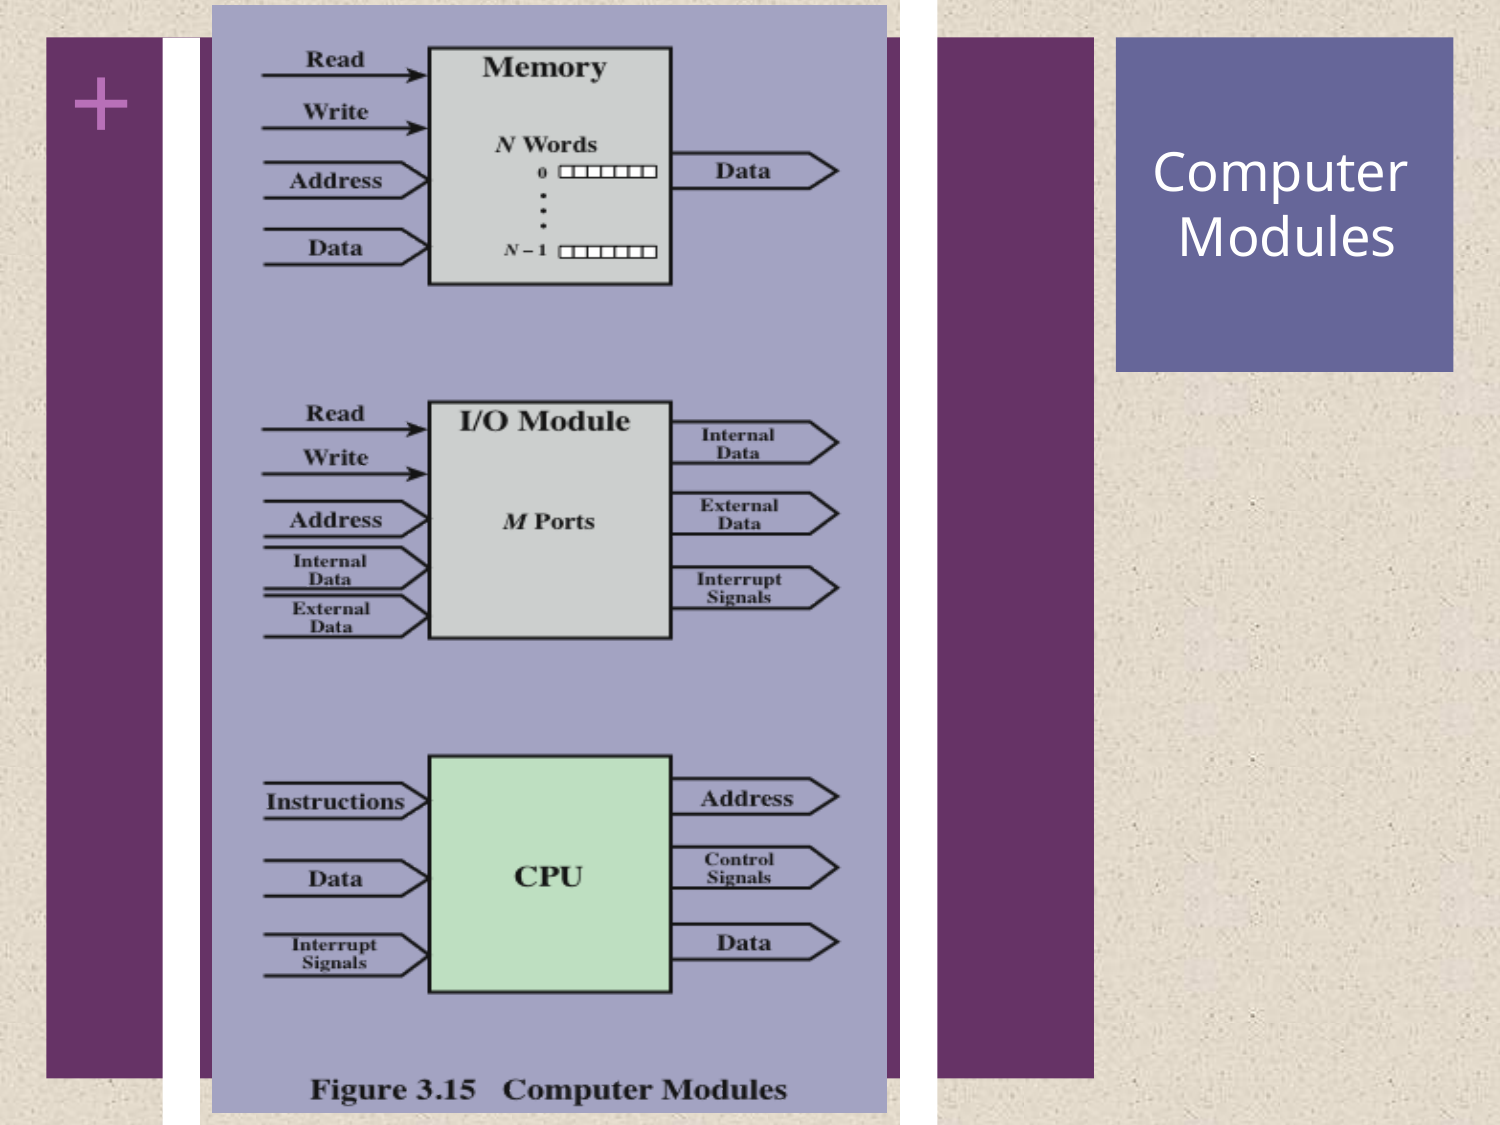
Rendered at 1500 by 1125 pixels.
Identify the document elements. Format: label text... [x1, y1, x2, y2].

text_box [162, 37, 200, 1125]
title Computer Modules [1112, 37, 1463, 275]
picture [938, 0, 1500, 1125]
picture [0, 0, 900, 1125]
text_box [900, 0, 938, 1125]
